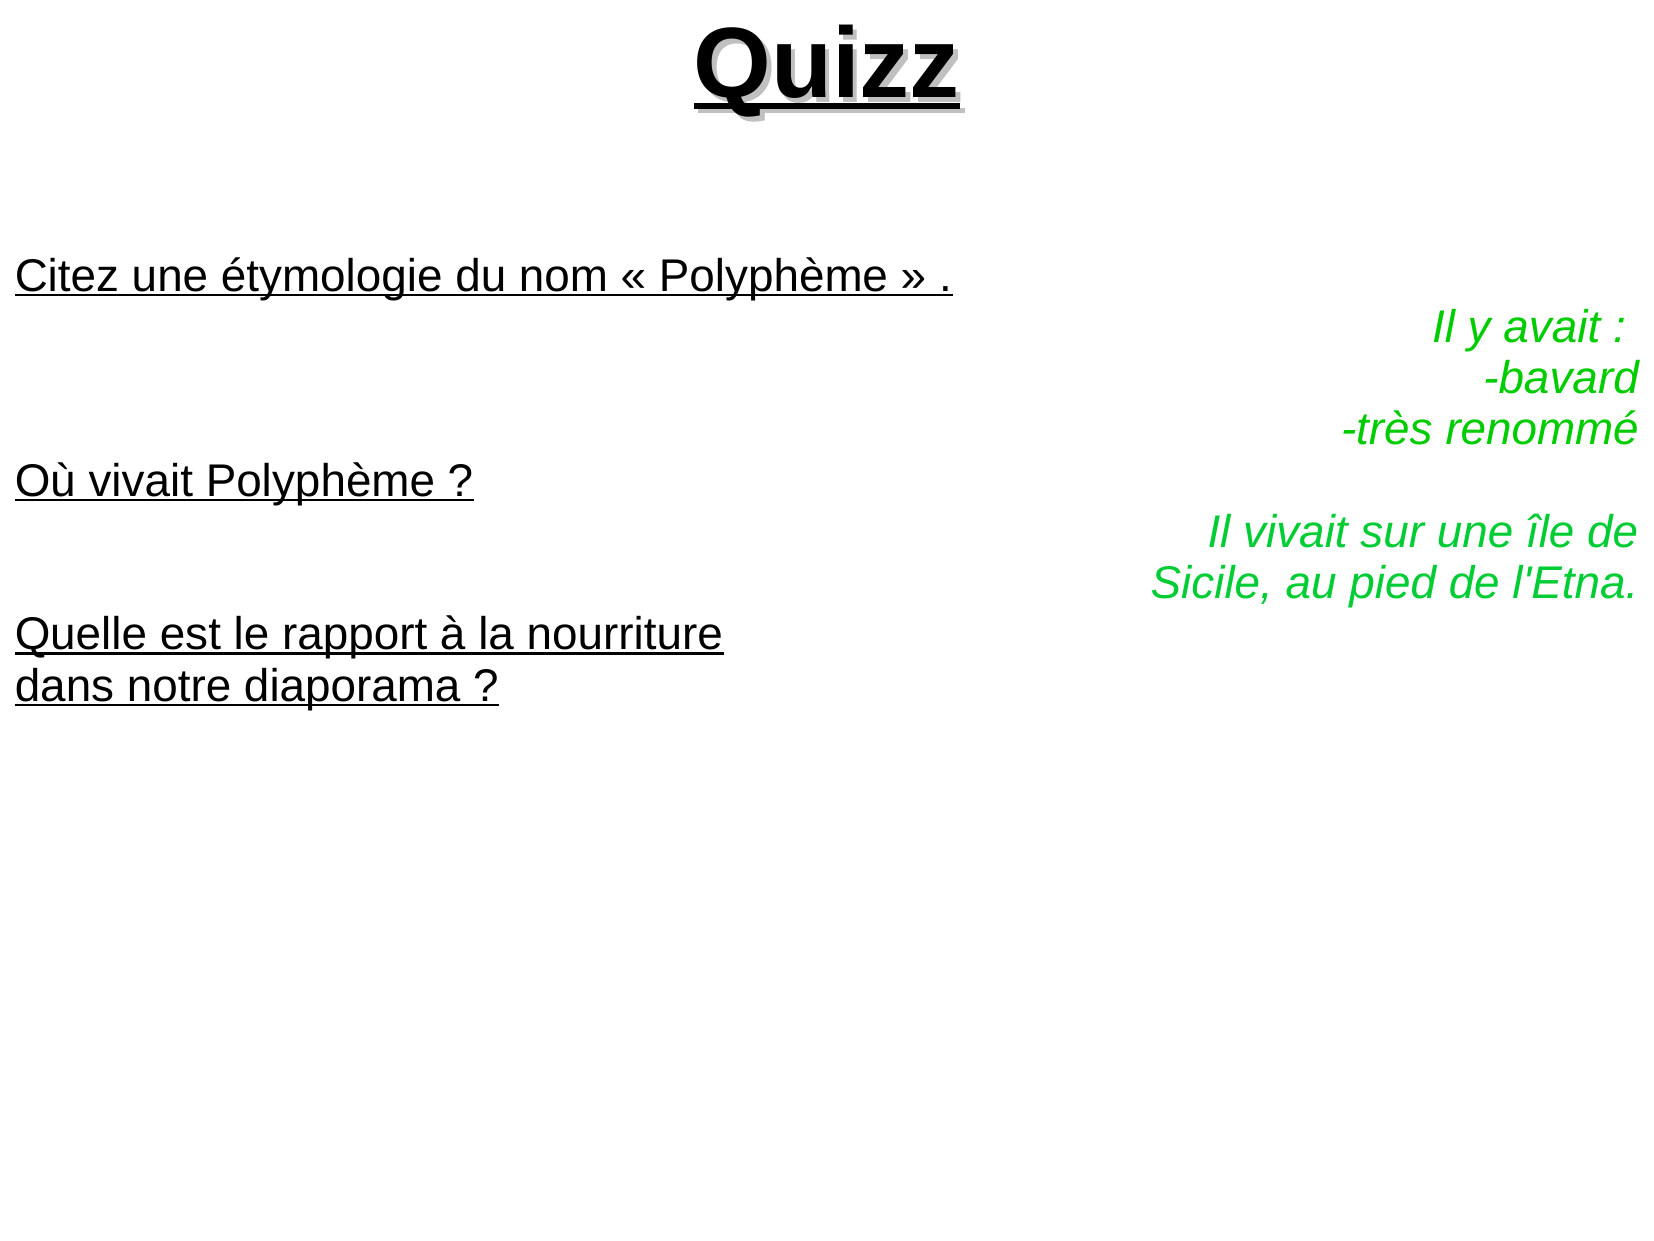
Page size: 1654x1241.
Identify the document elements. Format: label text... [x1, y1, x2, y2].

text_box Quizz [0, 0, 1654, 127]
text_box Citez une étymologie du nom « Polyphème » . Il y avait : -bavard -très renommé Où vivait Polyphème ? Il vivait sur une île de Sicile, au pied de l'Etna. Quelle est le rapport à la nourriture dans notre diaporama ? [0, 242, 1654, 770]
